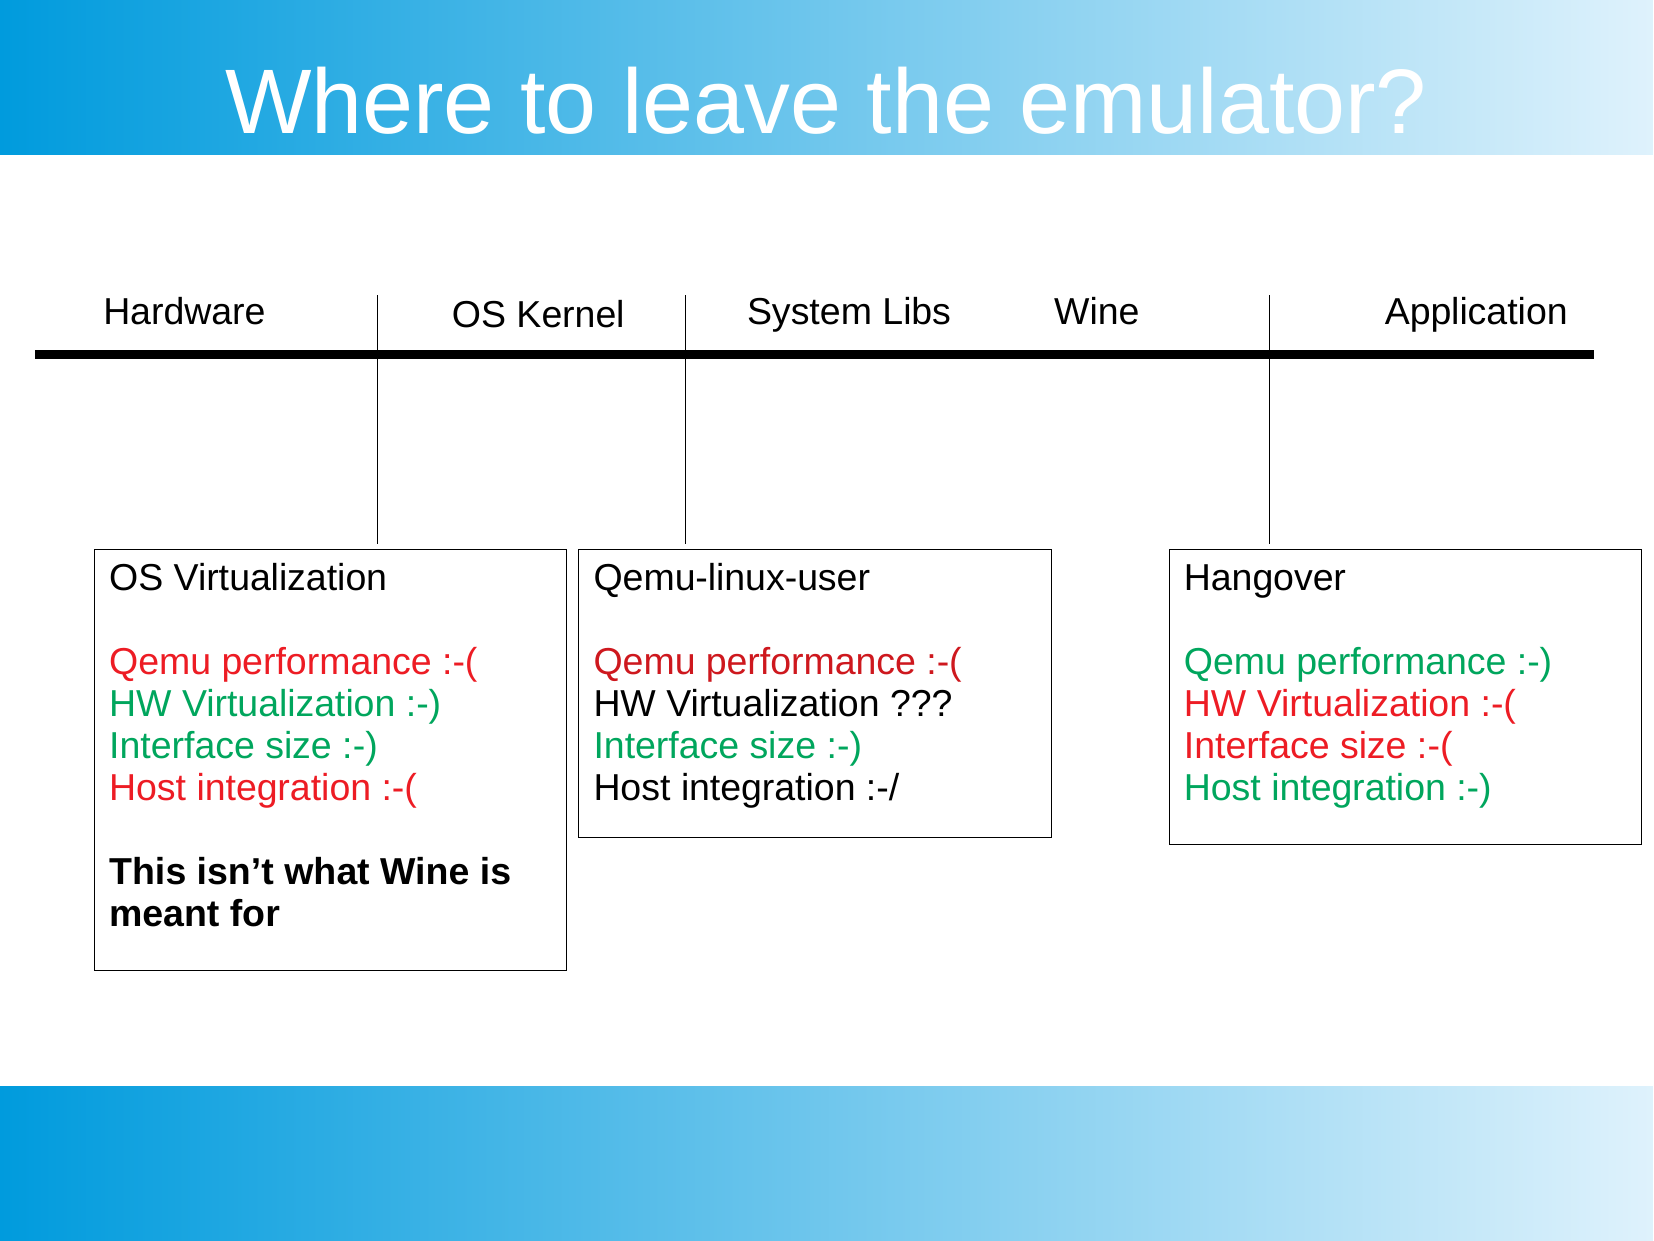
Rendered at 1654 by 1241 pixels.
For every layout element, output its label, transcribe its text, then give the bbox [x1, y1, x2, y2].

text_box Application [1370, 283, 1642, 341]
text_box Hardware [88, 283, 361, 341]
text_box OS Kernel [437, 285, 709, 343]
text_box System Libs [732, 283, 1004, 341]
text_box Hangover Qemu performance :-) HW Virtualization :-( Interface size :-( Host integration :-) [1169, 549, 1642, 845]
text_box Wine [1039, 283, 1312, 341]
title Where to leave the emulator? [82, 49, 1571, 155]
text_box Qemu-linux-user Qemu performance :-( HW Virtualization ??? Interface size :-) Host integration :-/ [578, 549, 1052, 838]
text_box OS Virtualization Qemu performance :-( HW Virtualization :-) Interface size :-) Host integration :-( This isn’t what Wine is meant for [94, 549, 567, 971]
